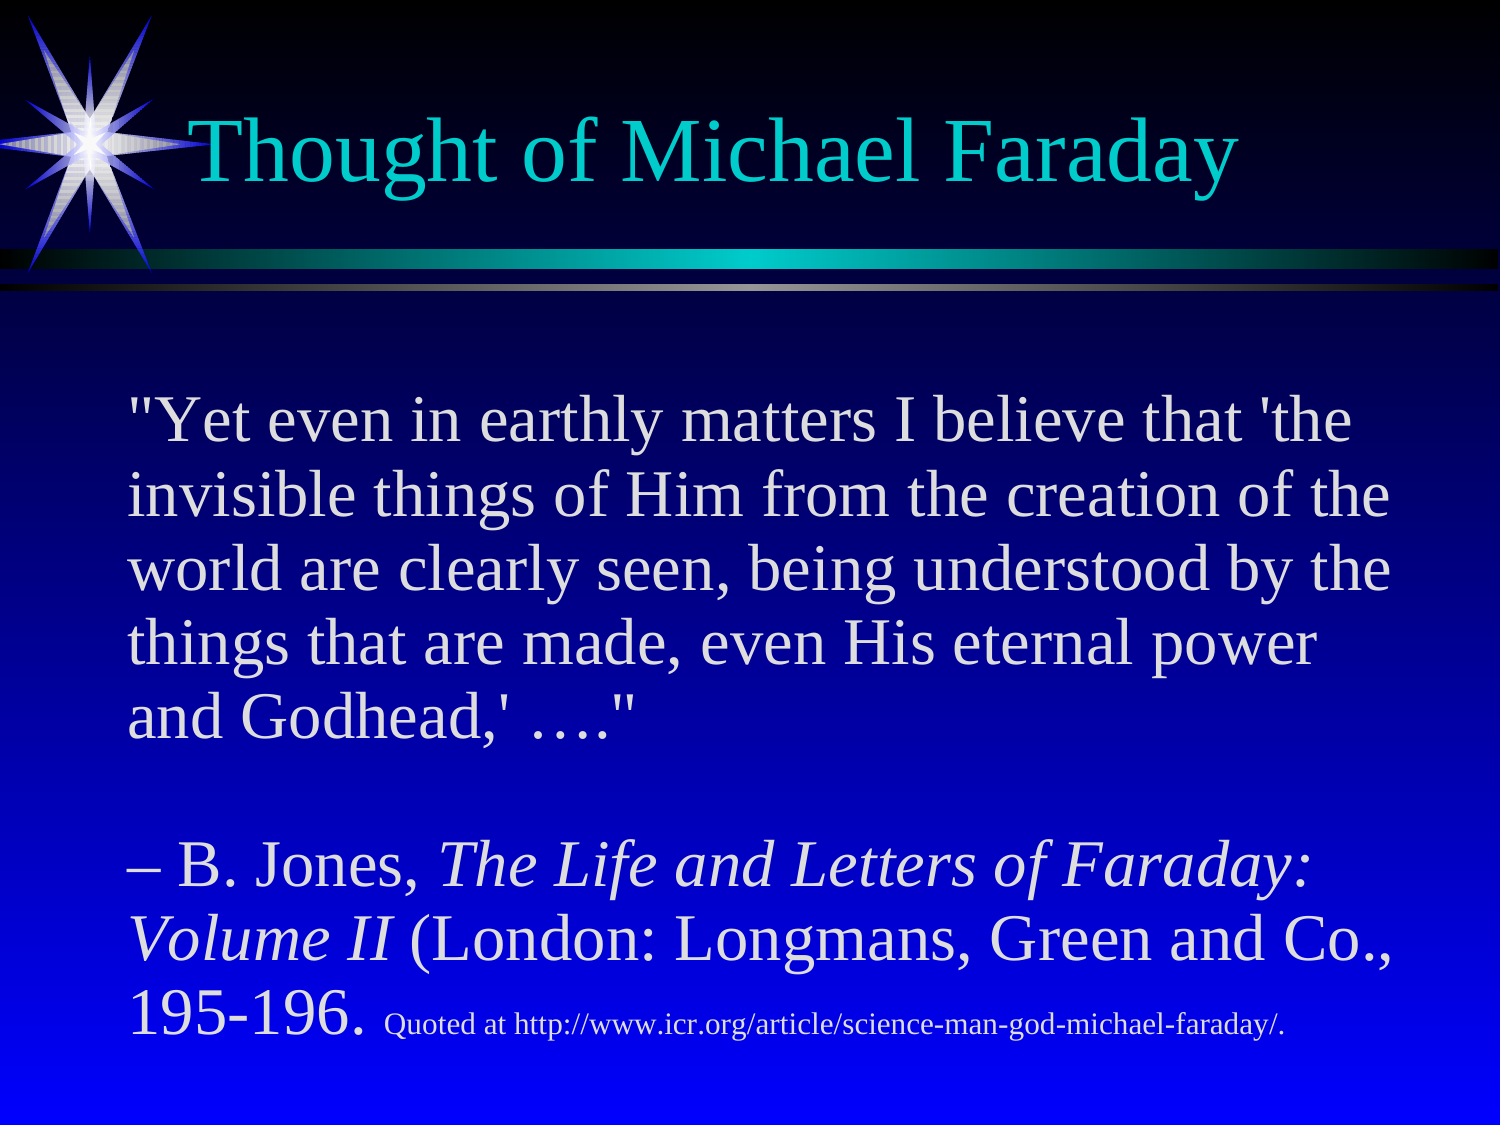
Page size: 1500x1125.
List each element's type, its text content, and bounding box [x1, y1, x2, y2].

title Thought of Michael Faraday [187, 56, 1463, 244]
text_box "Yet even in earthly matters I believe that 'the invisible things of Him from the creation of the world are clearly seen, being understood by the things that are made, even His eternal power and Godhead,' …." – B. Jones, The Life and Letters of Faraday: Volume II (London: Longmans, Green and Co., 195-196. Quoted at http://www.icr.org/article/science-man-god-michael-faraday/. [112, 375, 1426, 1057]
